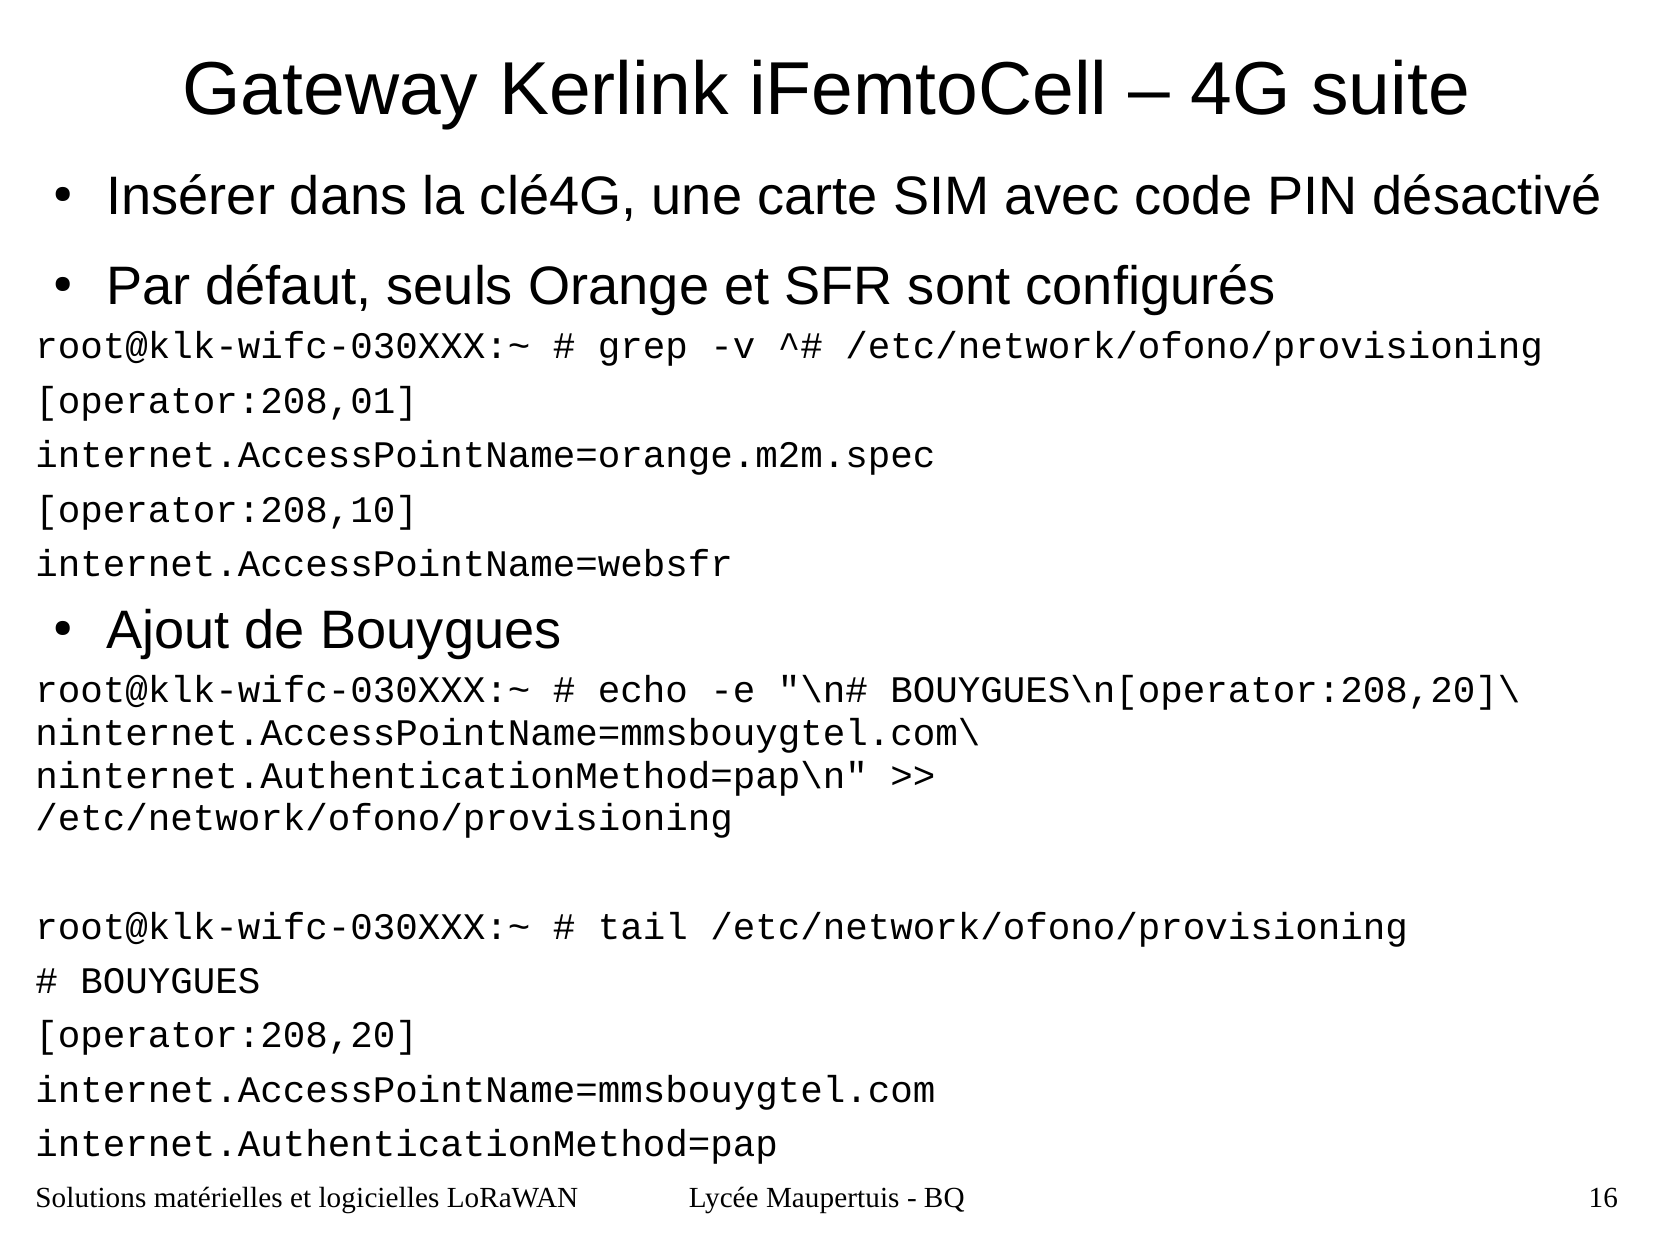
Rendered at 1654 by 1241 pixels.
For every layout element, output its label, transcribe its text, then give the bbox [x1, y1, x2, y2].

title Gateway Kerlink iFemtoCell – 4G suite [35, 35, 1619, 142]
list Insérer dans la clé4G, une carte SIM avec code PIN désactivé Par défaut, seuls Orange et SFR sont configurés root@klk-wifc-030XXX:~ # grep -v ^# /etc/network/ofono/provisioning [operator:208,01] internet.AccessPointName=orange.m2m.spec [operator:208,10] internet.AccessPointName=websfr Ajout de Bouygues root@klk-wifc-030XXX:~ # echo -e "\n# BOUYGUES\n[operator:208,20]\ninternet.AccessPointName=mmsbouygtel.com\ninternet.AuthenticationMethod=pap\n" >> /etc/network/ofono/provisioning root@klk-wifc-030XXX:~ # tail /etc/network/ofono/provisioning # BOUYGUES [operator:208,20] internet.AccessPointName=mmsbouygtel.com internet.AuthenticationMethod=pap [35, 165, 1619, 1170]
